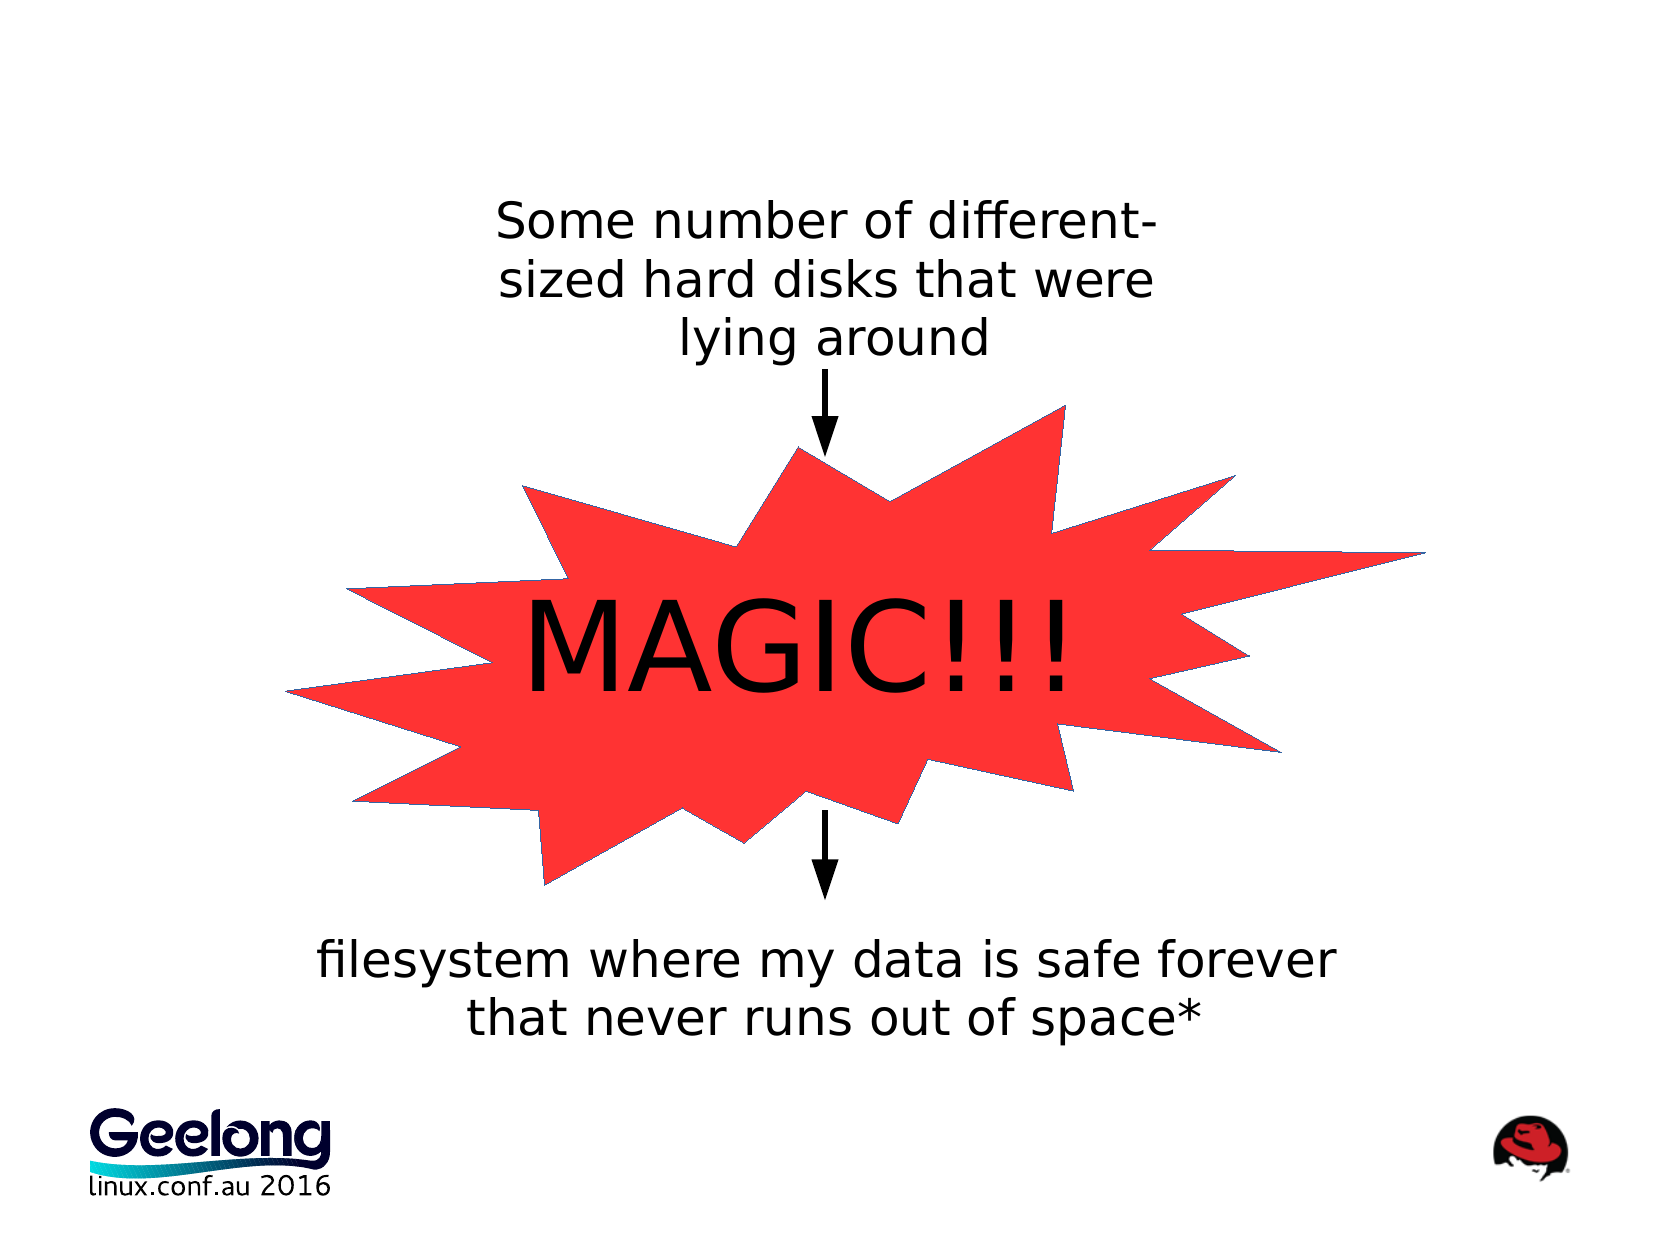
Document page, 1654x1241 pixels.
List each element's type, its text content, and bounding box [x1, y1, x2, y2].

text_box MAGIC!!! [285, 405, 1426, 886]
picture [1492, 1113, 1576, 1191]
text_box Some number of different- sized hard disks that were lying around [456, 182, 1198, 378]
text_box filesystem where my data is safe forever that never runs out of space* [391, 920, 1262, 1058]
